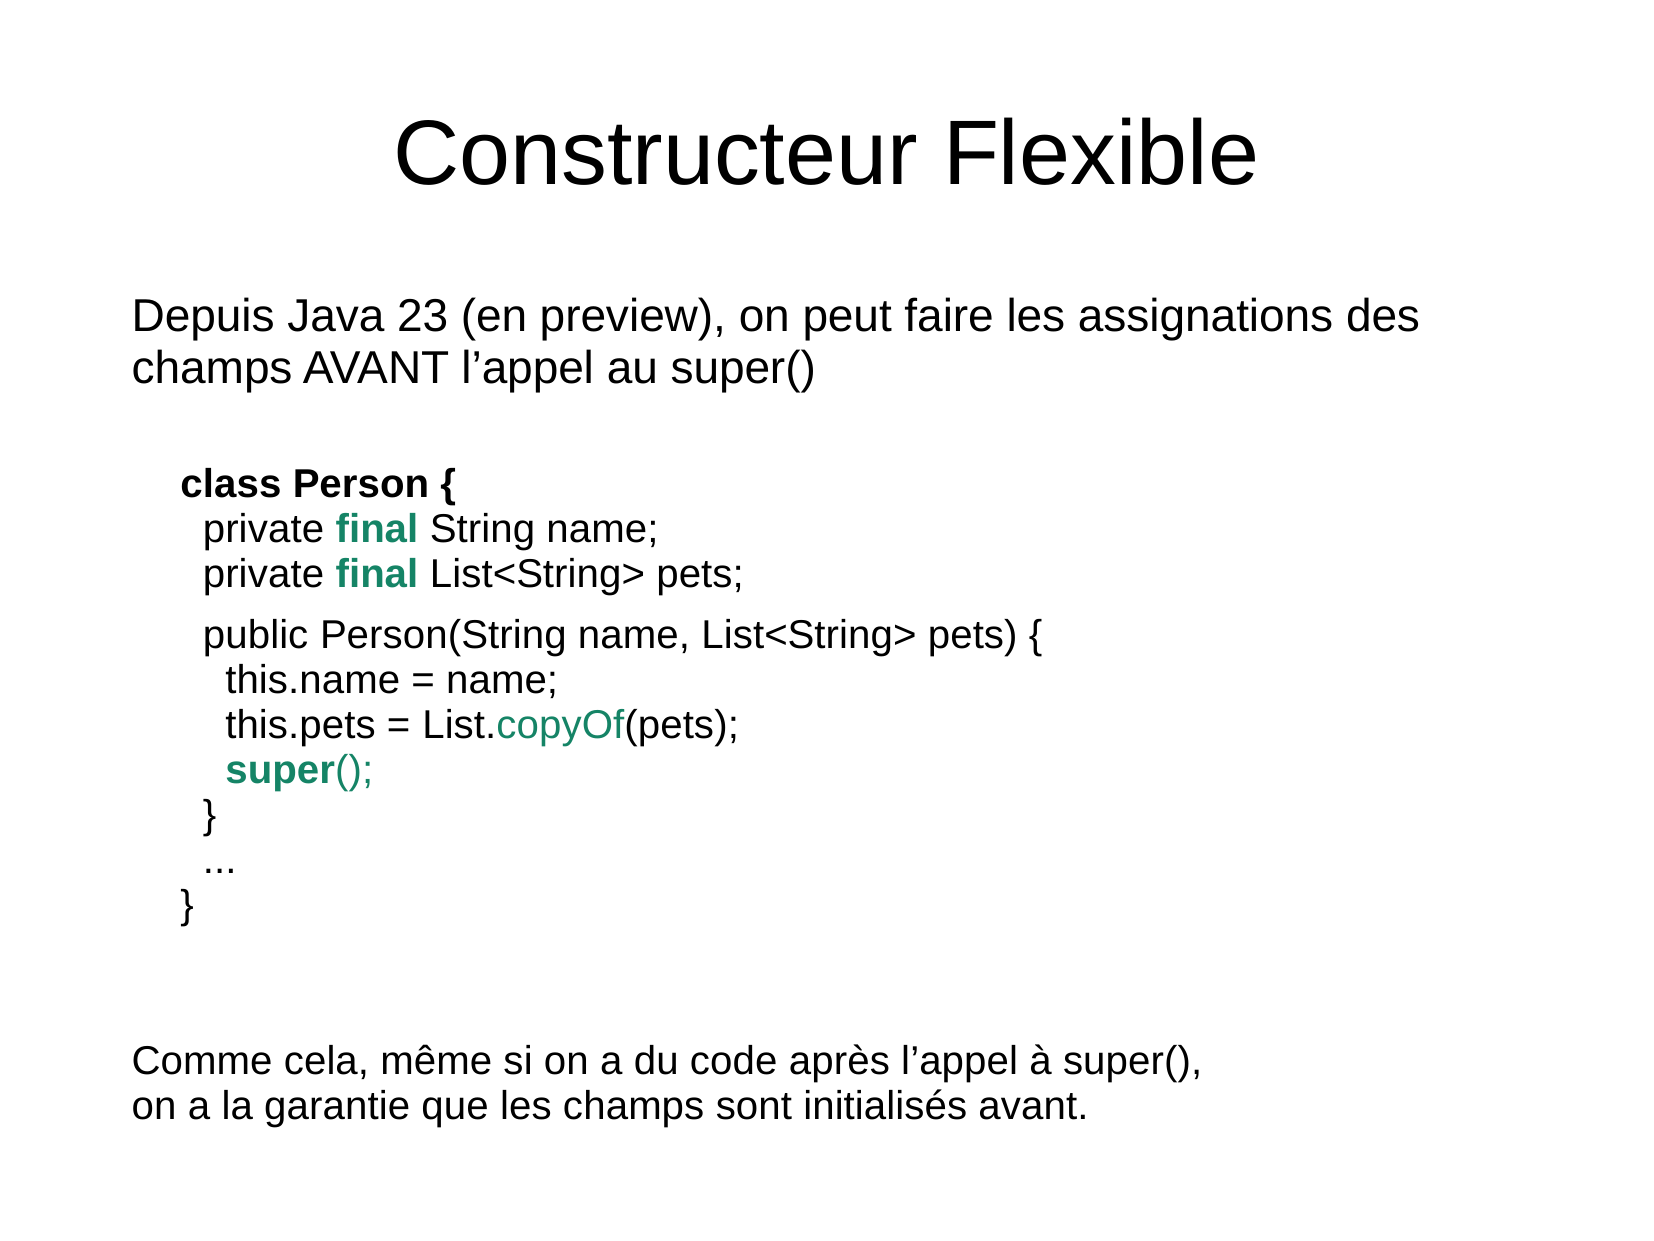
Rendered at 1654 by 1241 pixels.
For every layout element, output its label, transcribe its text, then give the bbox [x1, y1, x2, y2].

list Depuis Java 23 (en preview), on peut faire les assignations des champs AVANT l’appel au super() class Person { private final String name; private final List<String> pets; public Person(String name, List<String> pets) { this.name = name; this.pets = List.copyOf(pets); super(); } ... } Comme cela, même si on a du code après l’appel à super(), on a la garantie que les champs sont initialisés avant. [82, 290, 1571, 1141]
title Constructeur Flexible [82, 49, 1571, 257]
